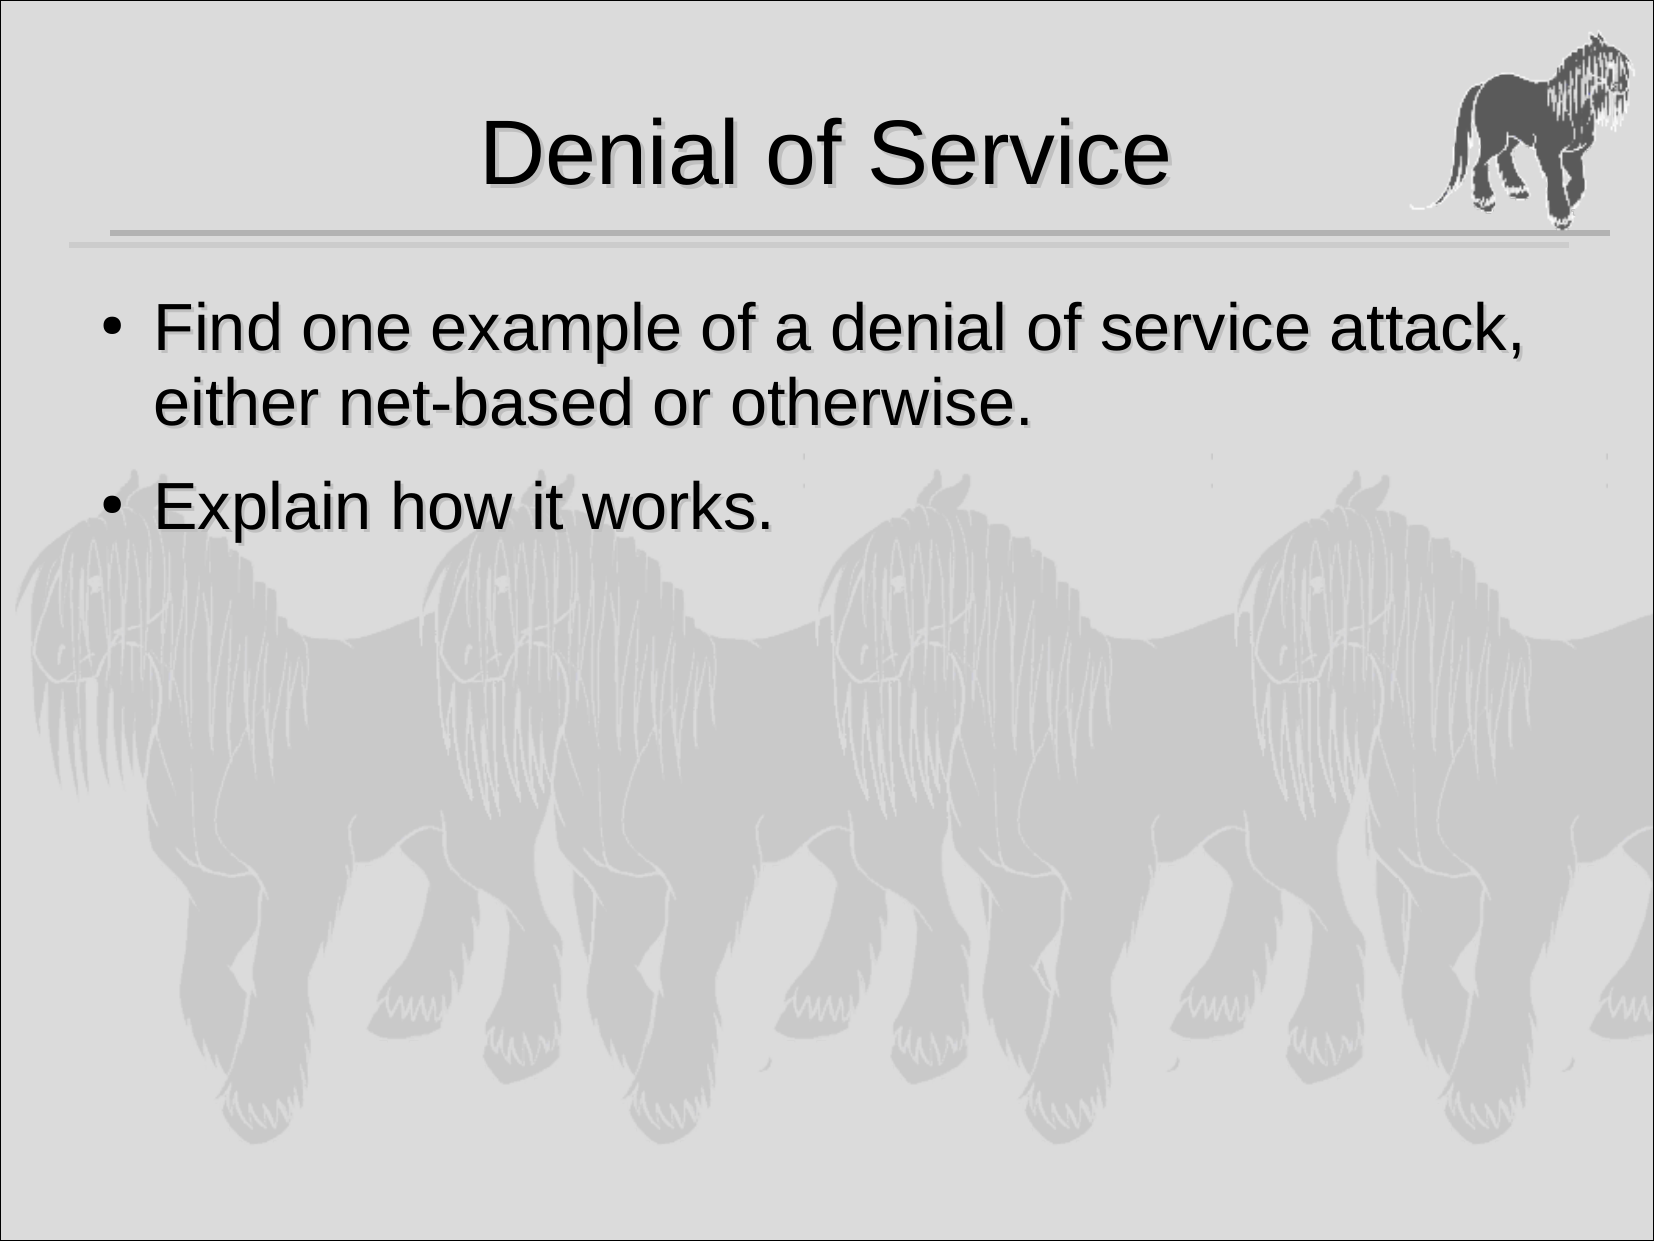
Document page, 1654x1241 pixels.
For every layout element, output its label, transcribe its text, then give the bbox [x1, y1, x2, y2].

title Denial of Service [82, 49, 1571, 257]
list Find one example of a denial of service attack, either net-based or otherwise. Explain how it works. [82, 290, 1571, 1109]
picture [1401, 25, 1639, 236]
